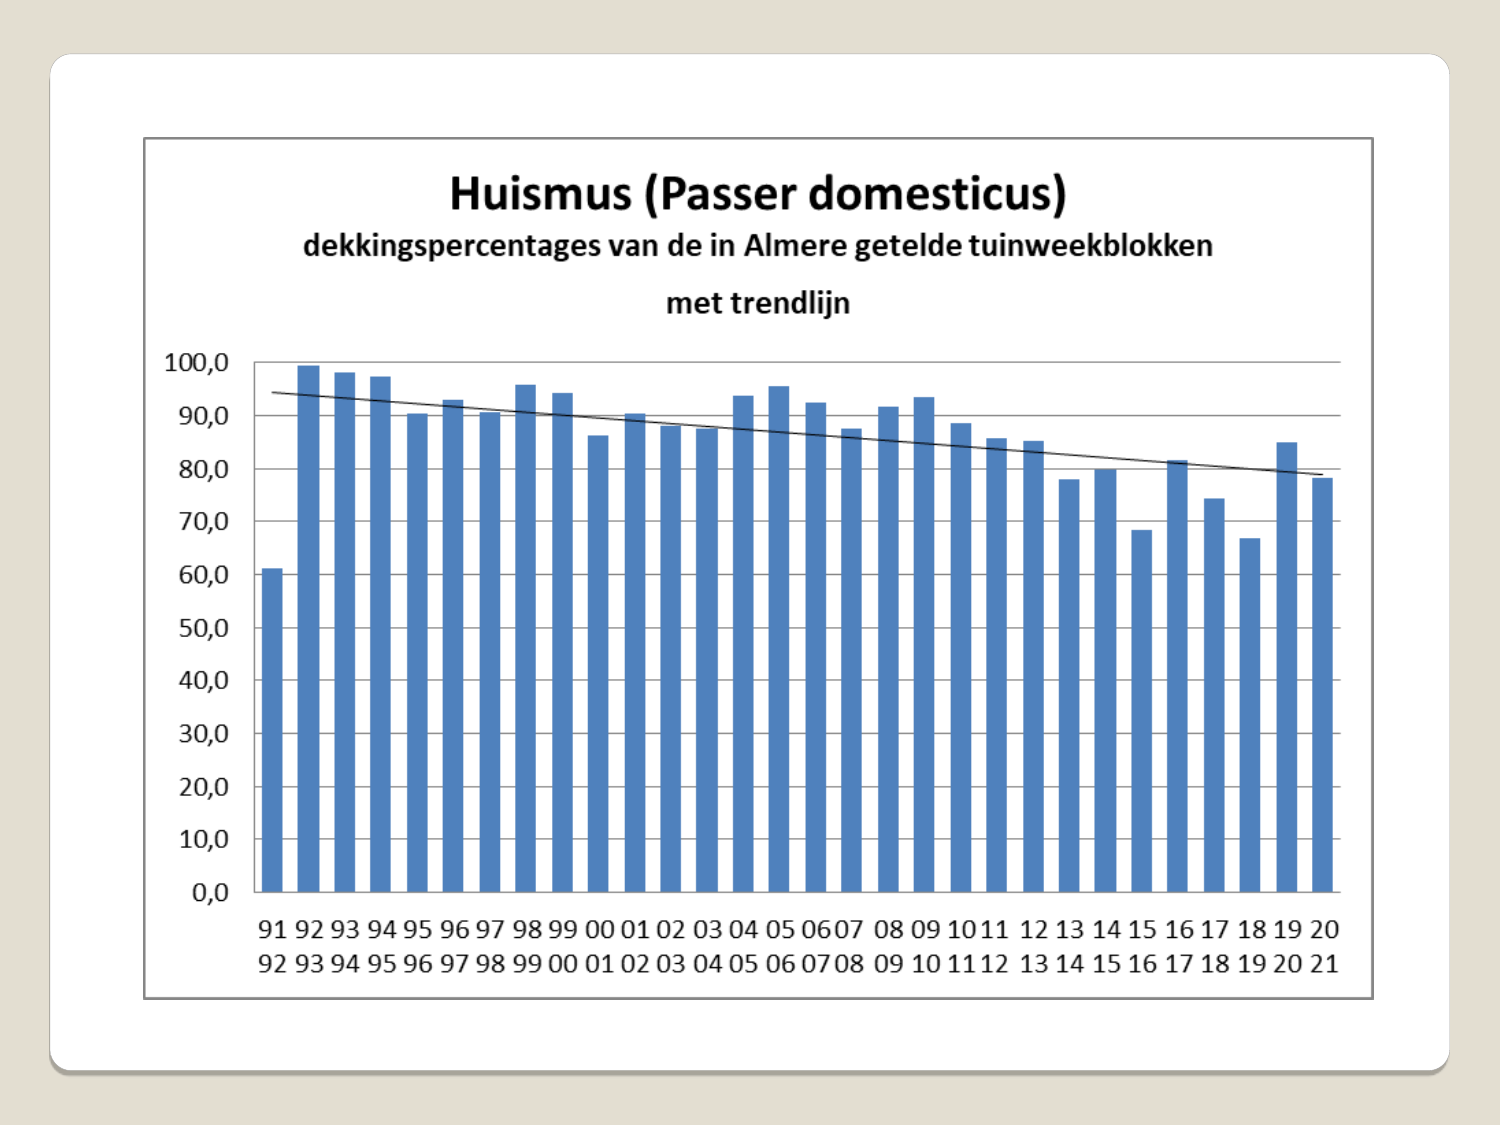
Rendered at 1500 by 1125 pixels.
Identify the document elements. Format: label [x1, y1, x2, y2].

picture [143, 137, 1374, 1000]
